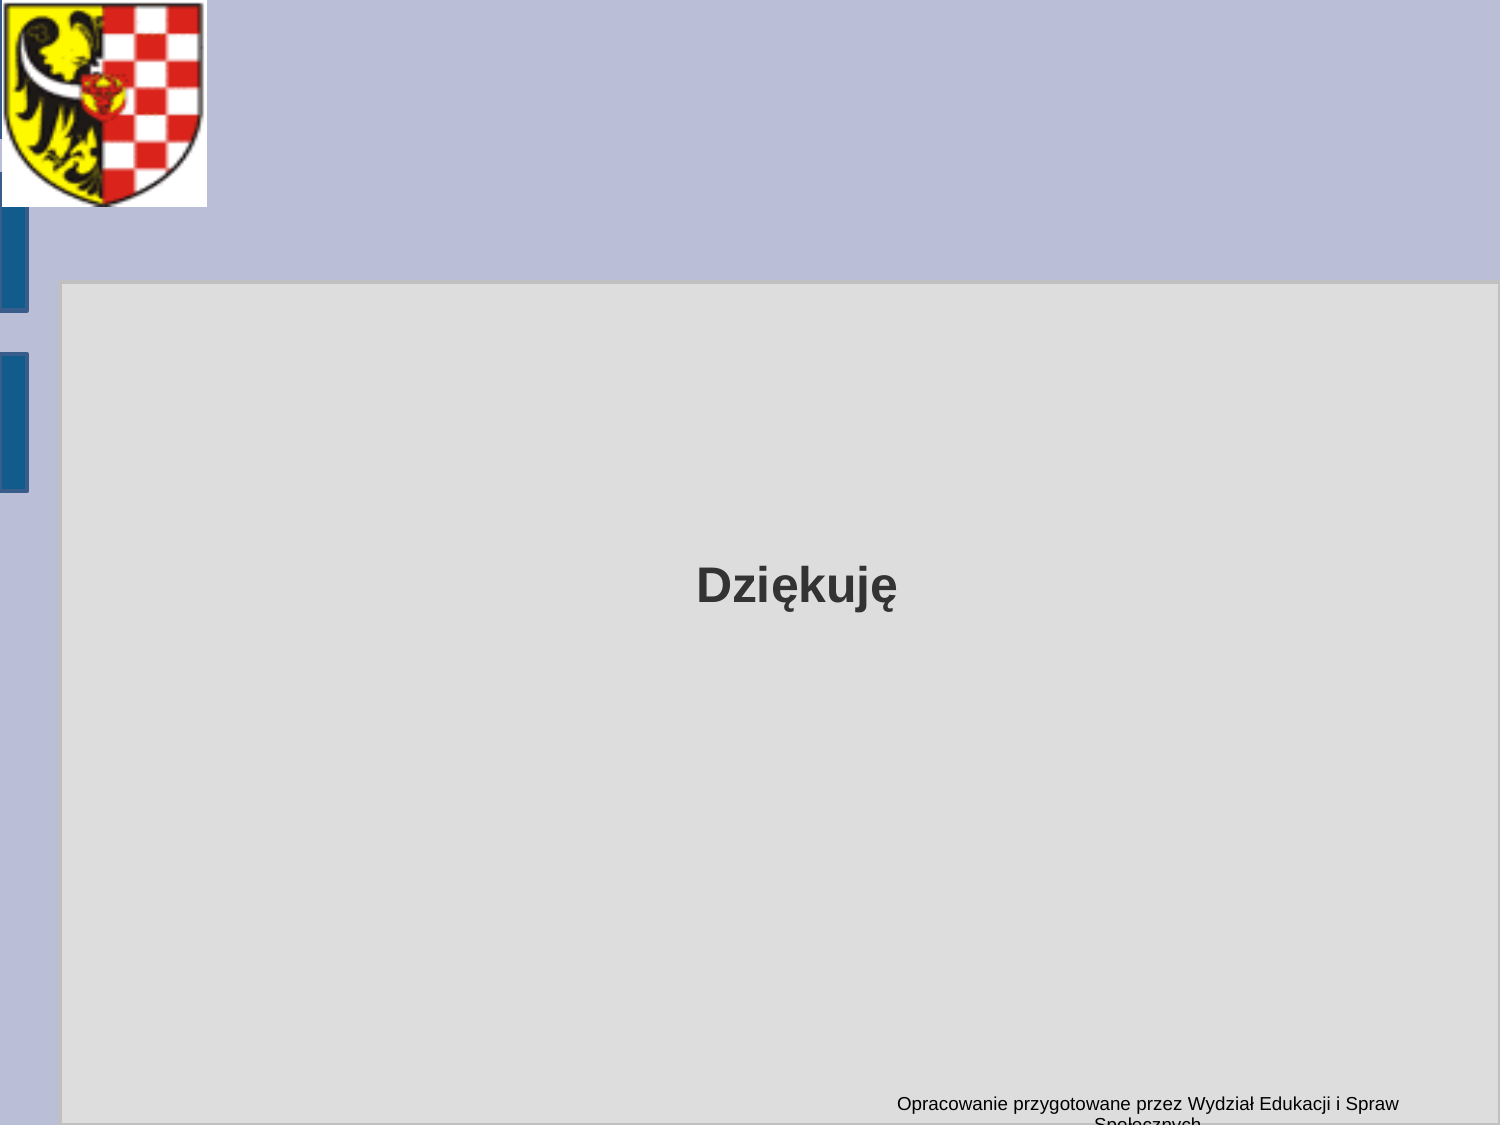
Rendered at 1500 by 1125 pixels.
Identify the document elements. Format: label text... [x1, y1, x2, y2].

picture [2, 0, 207, 207]
title Dziękuję [177, 491, 1362, 680]
text_box Opracowanie przygotowane przez Wydział Edukacji i Spraw Społecznych [826, 1086, 1469, 1123]
